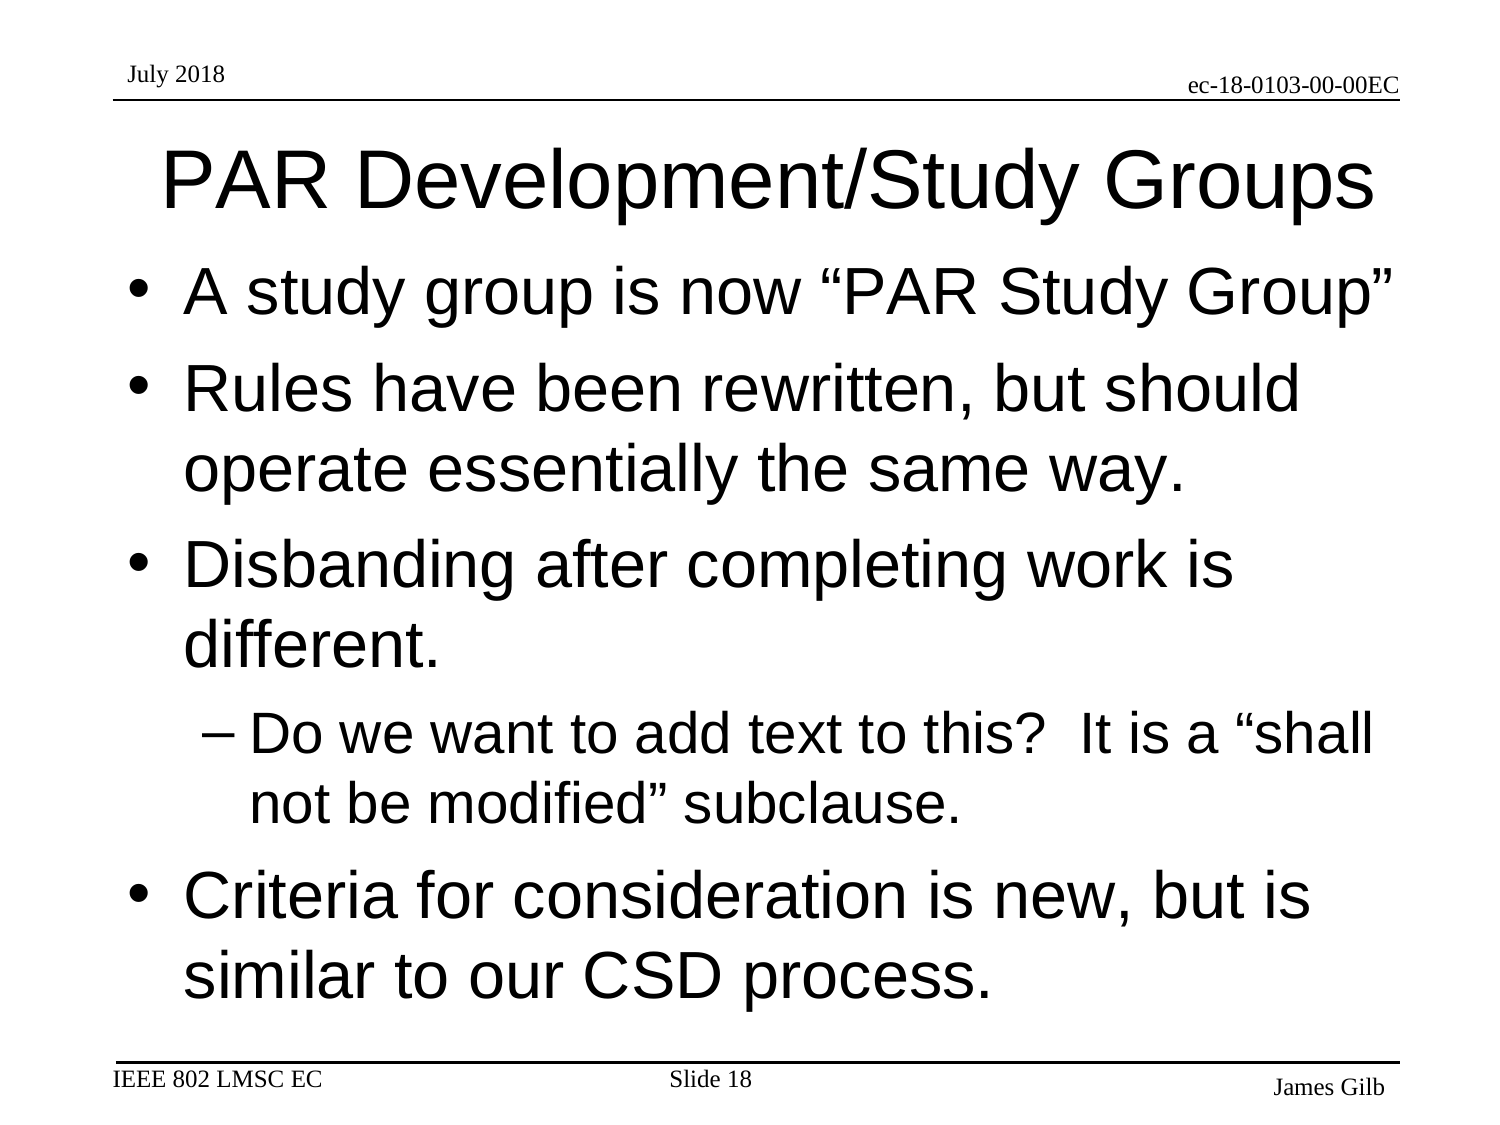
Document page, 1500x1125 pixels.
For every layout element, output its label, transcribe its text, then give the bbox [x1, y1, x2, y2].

title PAR Development/Study Groups [112, 112, 1426, 238]
list A study group is now “PAR Study Group” Rules have been rewritten, but should operate essentially the same way. Disbanding after completing work is different. Do we want to add text to this? It is a “shall not be modified” subclause. Criteria for consideration is new, but is similar to our CSD process. [112, 239, 1426, 1051]
